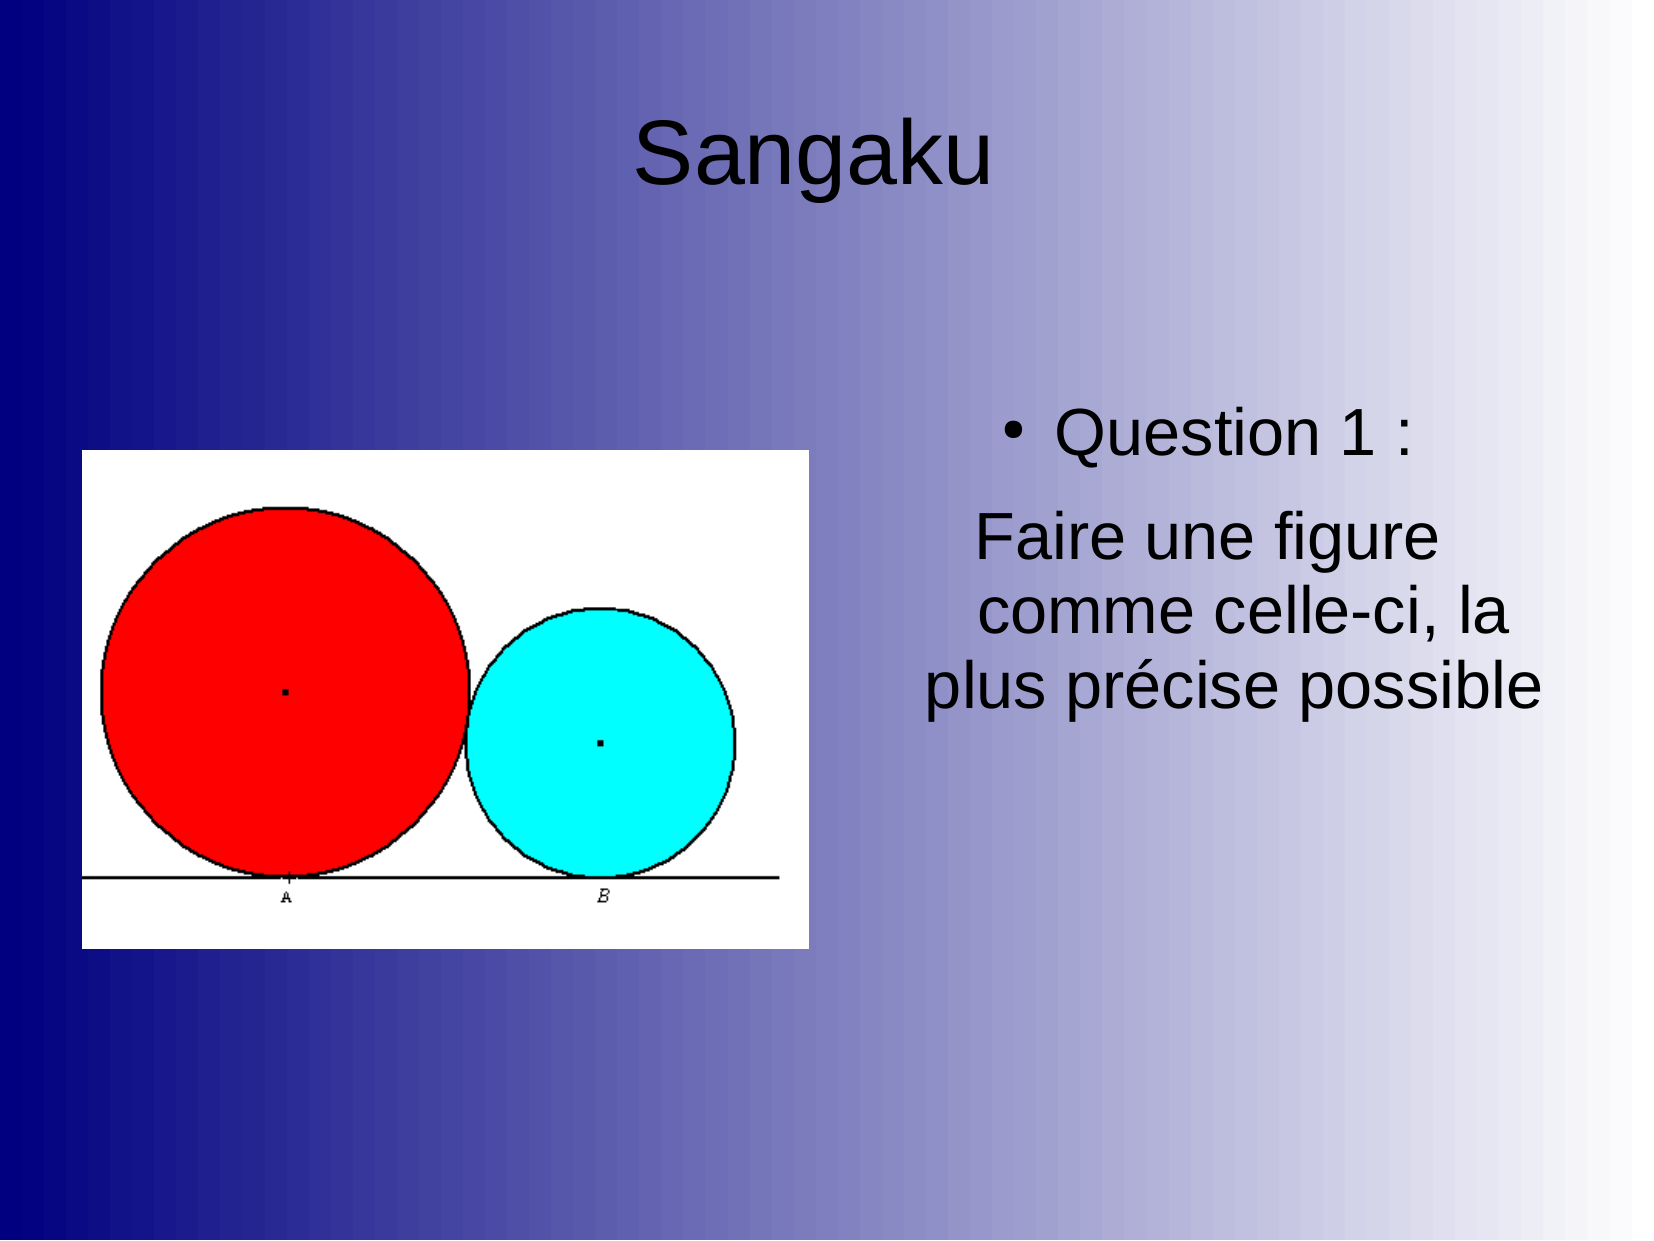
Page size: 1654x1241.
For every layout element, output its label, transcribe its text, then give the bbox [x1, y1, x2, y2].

picture [82, 450, 809, 949]
title Sangaku [82, 49, 1571, 257]
list Question 1 : Faire une figure comme celle-ci, la plus précise possible [845, 290, 1572, 1109]
